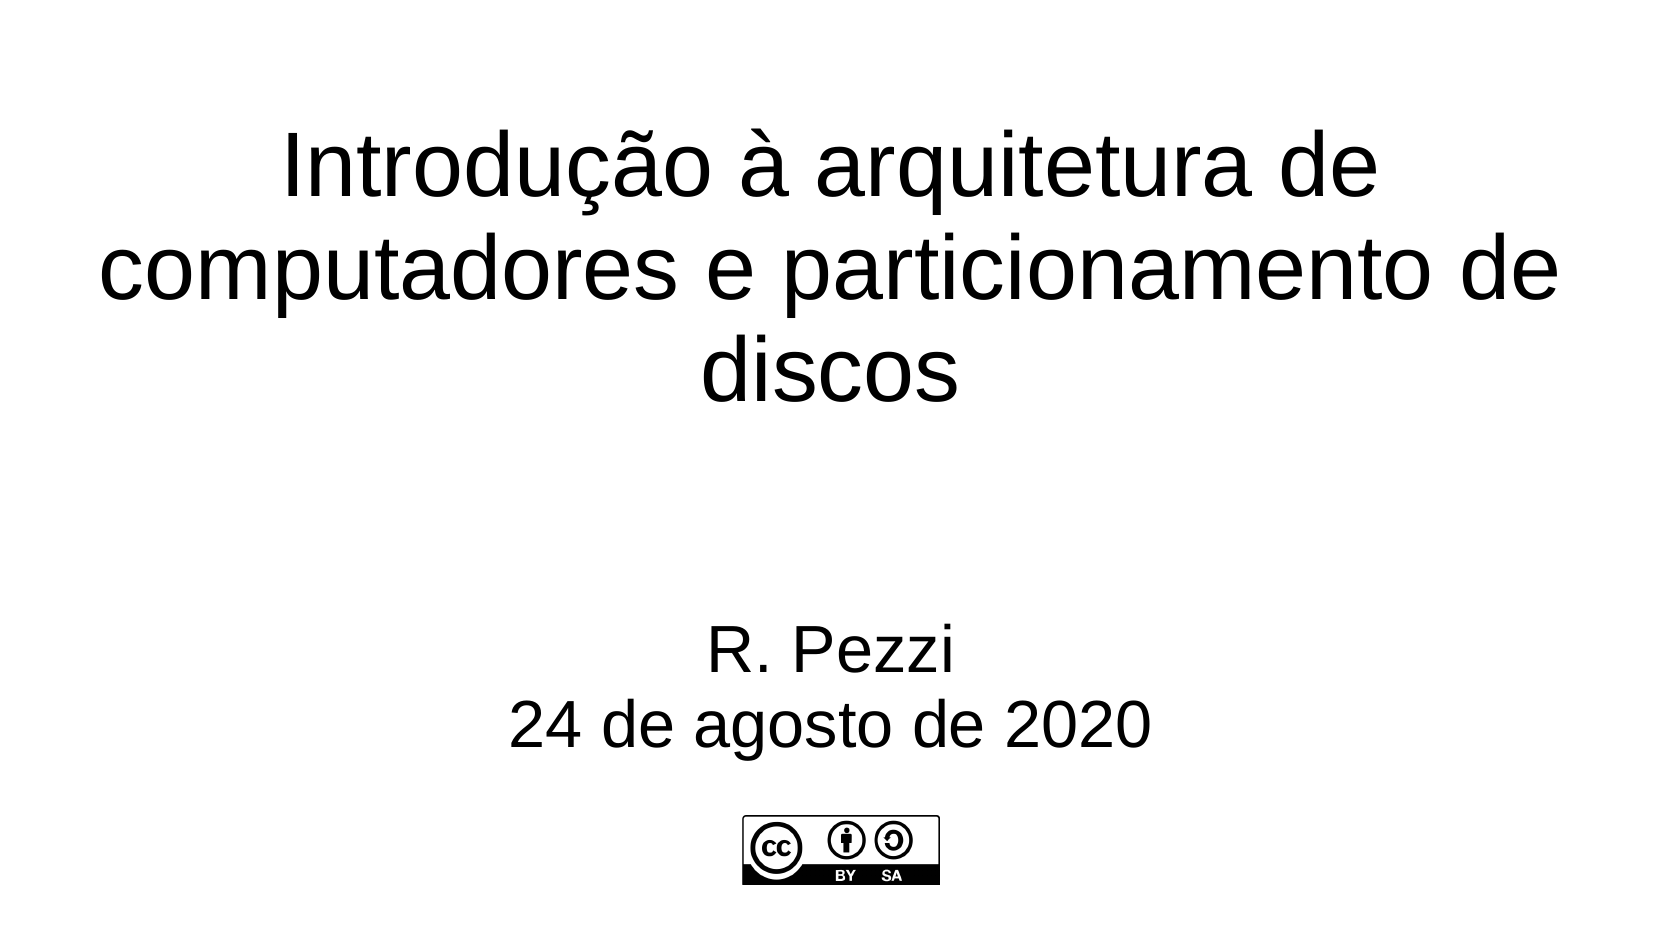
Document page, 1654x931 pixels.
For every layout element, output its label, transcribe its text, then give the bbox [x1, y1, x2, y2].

subtitle R. Pezzi 24 de agosto de 2020 [86, 532, 1576, 841]
title Introdução à arquitetura de computadores e particionamento de discos [86, 113, 1576, 422]
picture [742, 815, 940, 885]
